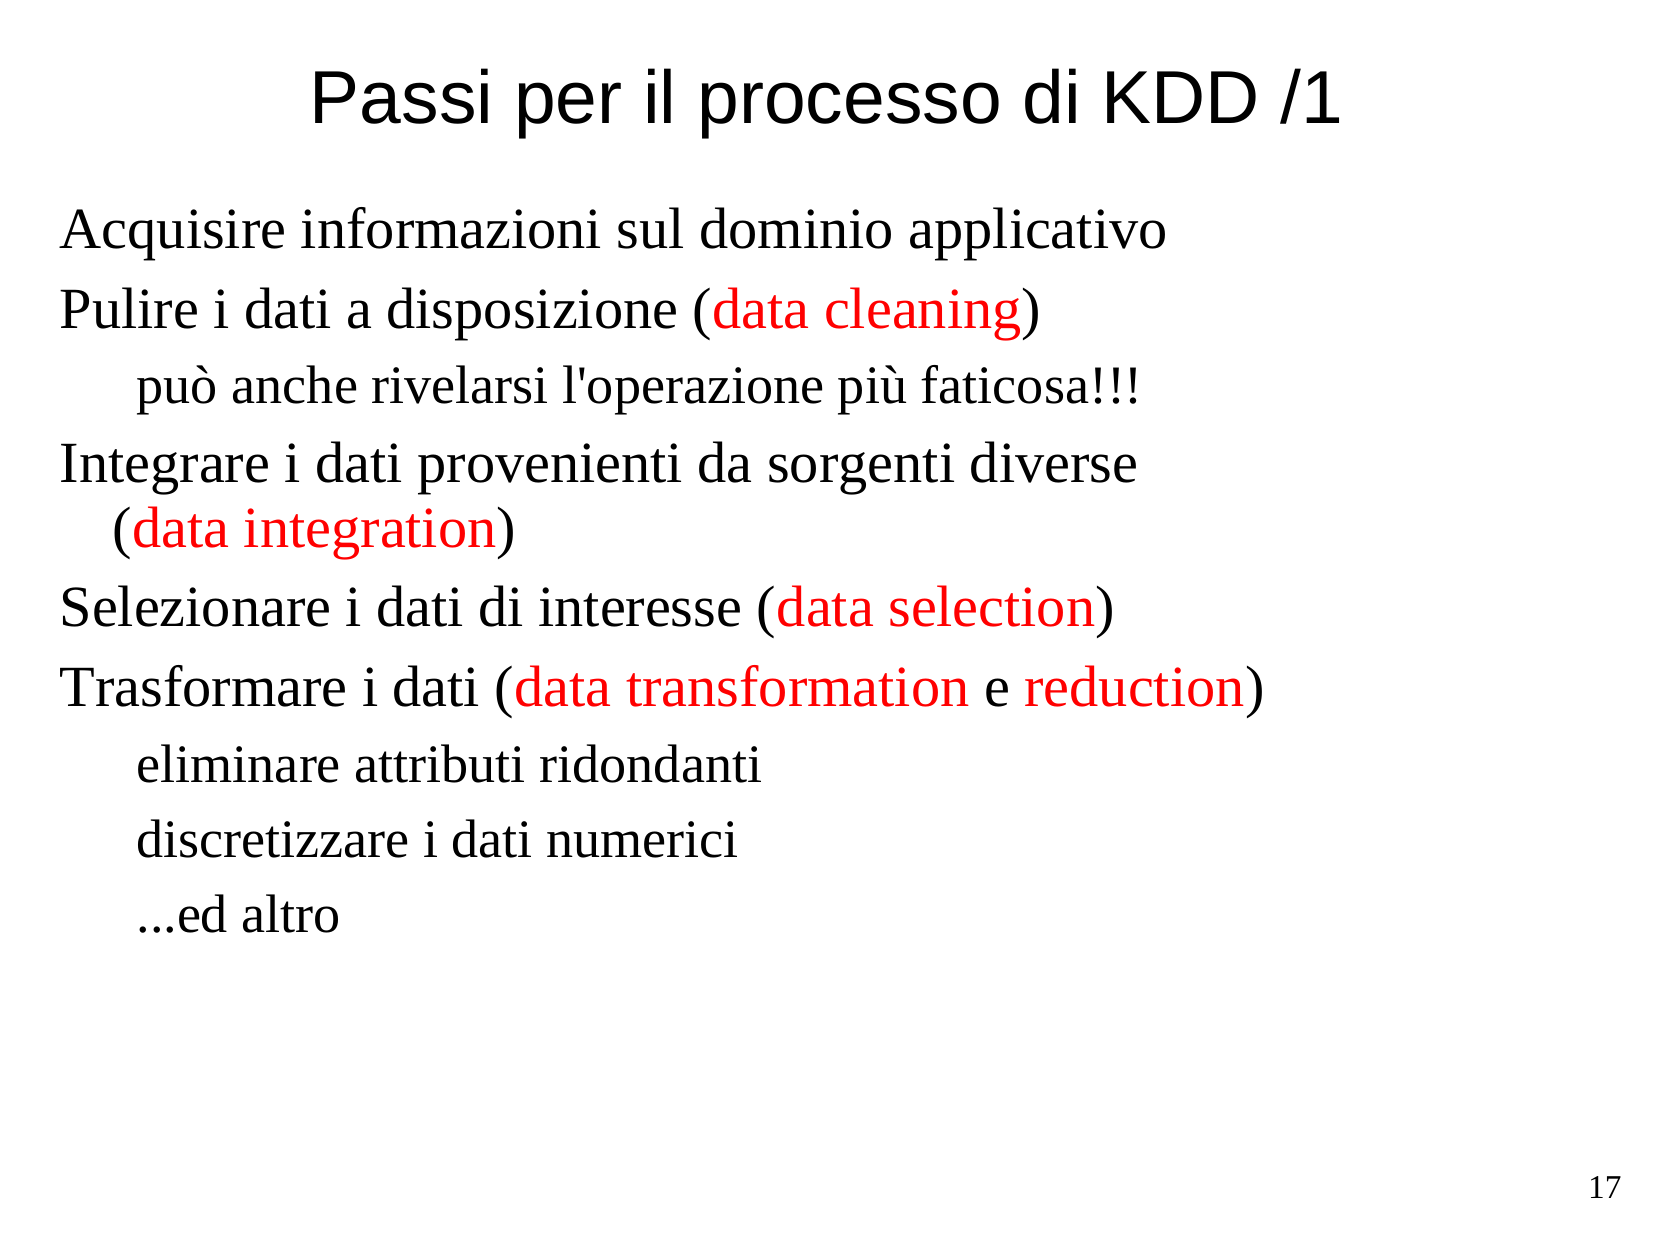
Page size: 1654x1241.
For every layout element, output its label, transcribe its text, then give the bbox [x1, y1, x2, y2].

list Acquisire informazioni sul dominio applicativo Pulire i dati a disposizione (data cleaning) può anche rivelarsi l'operazione più faticosa!!! Integrare i dati provenienti da sorgenti diverse (data integration) Selezionare i dati di interesse (data selection) Trasformare i dati (data transformation e reduction) eliminare attributi ridondanti discretizzare i dati numerici ...ed altro [42, 196, 1612, 1187]
title Passi per il processo di KDD /1 [37, 30, 1617, 166]
